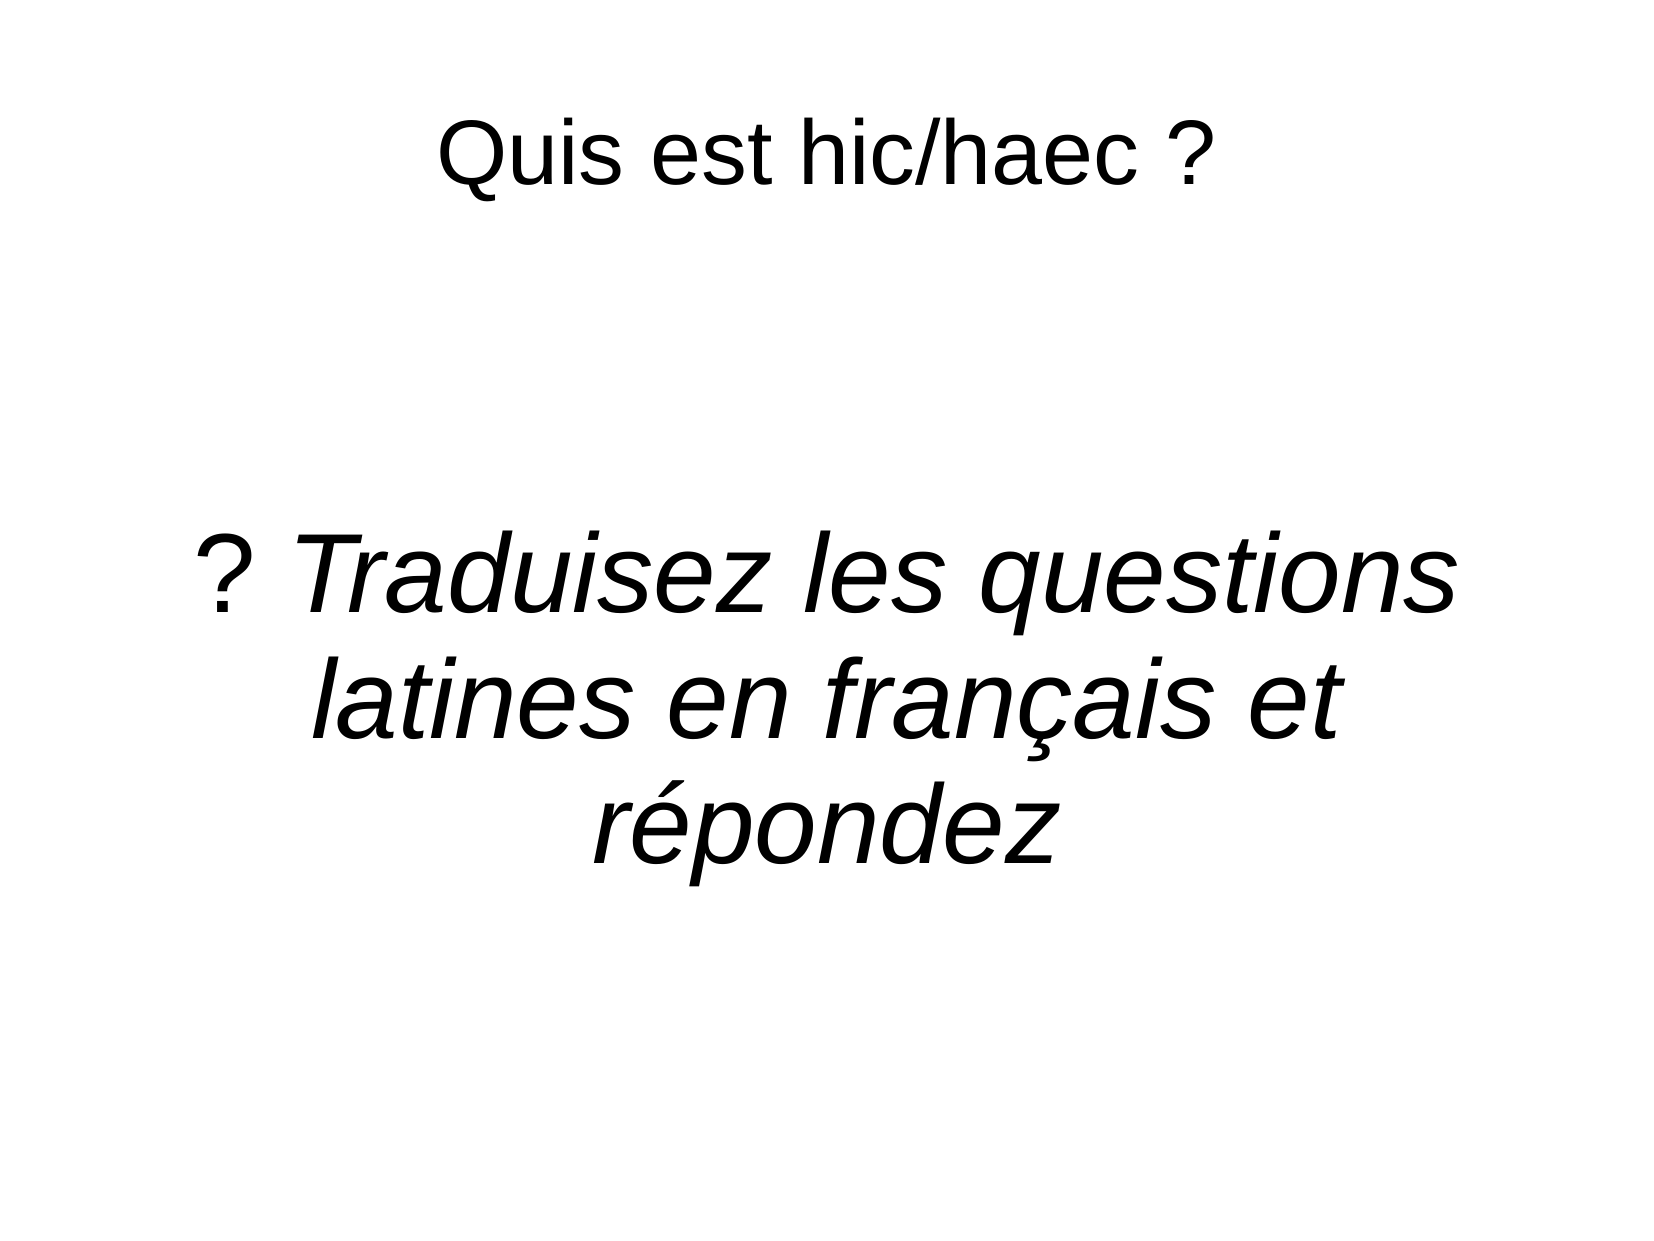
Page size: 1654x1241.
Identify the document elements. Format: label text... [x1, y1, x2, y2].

subtitle ? Traduisez les questions latines en français et répondez [82, 290, 1571, 1109]
title Quis est hic/haec ? [82, 49, 1571, 257]
